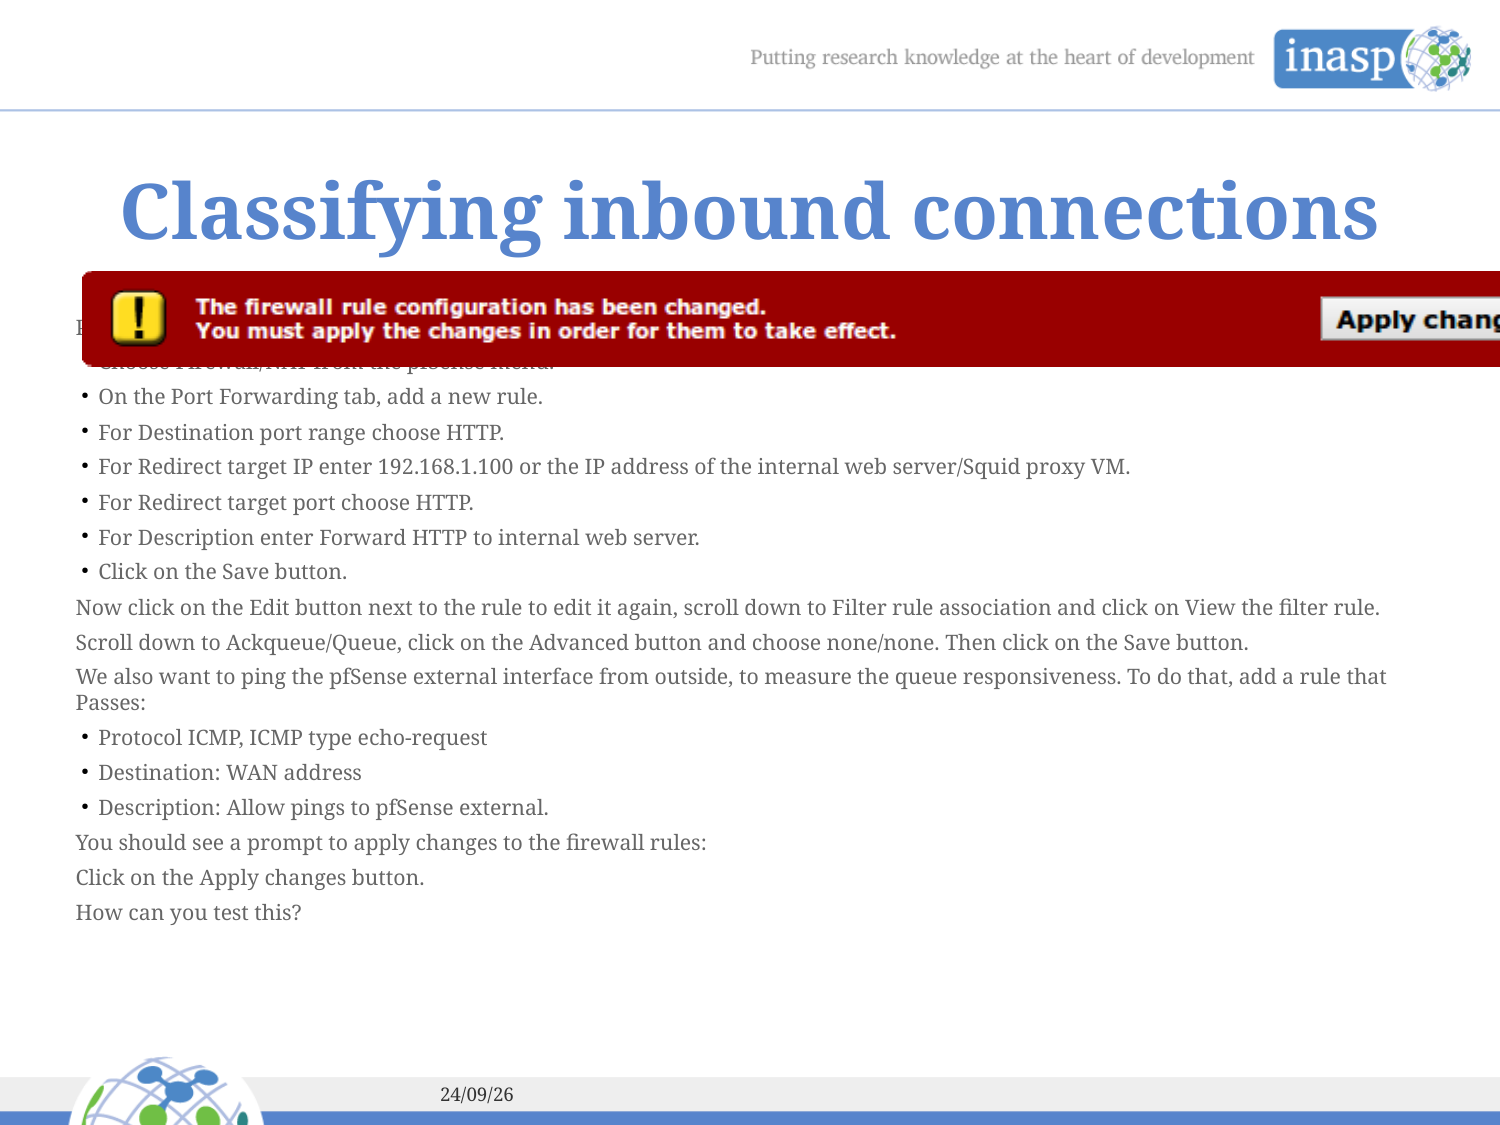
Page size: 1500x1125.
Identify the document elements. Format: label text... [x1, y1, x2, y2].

list Put a large file on the internal web server (Squid proxy VM). Add a port forwarding rule in pfSense, classifying traffic as HTTP: Choose Firewall/NAT from the pfSense menu. On the Port Forwarding tab, add a new rule. For Destination port range choose HTTP. For Redirect target IP enter 192.168.1.100 or the IP address of the internal web server/Squid proxy VM. For Redirect target port choose HTTP. For Description enter Forward HTTP to internal web server. Click on the Save button. Now click on the Edit button next to the rule to edit it again, scroll down to Filter rule association and click on View the filter rule. Scroll down to Ackqueue/Queue, click on the Advanced button and choose none/none. Then click on the Save button. We also want to ping the pfSense external interface from outside, to measure the queue responsiveness. To do that, add a rule that Passes: Protocol ICMP, ICMP type echo-request Destination: WAN address Description: Allow pings to pfSense external. You should see a prompt to apply changes to the firewall rules: Click on the Apply changes button. How can you test this? [75, 313, 1426, 967]
title Classifying inbound connections [75, 129, 1426, 313]
picture [0, 0, 1500, 1125]
